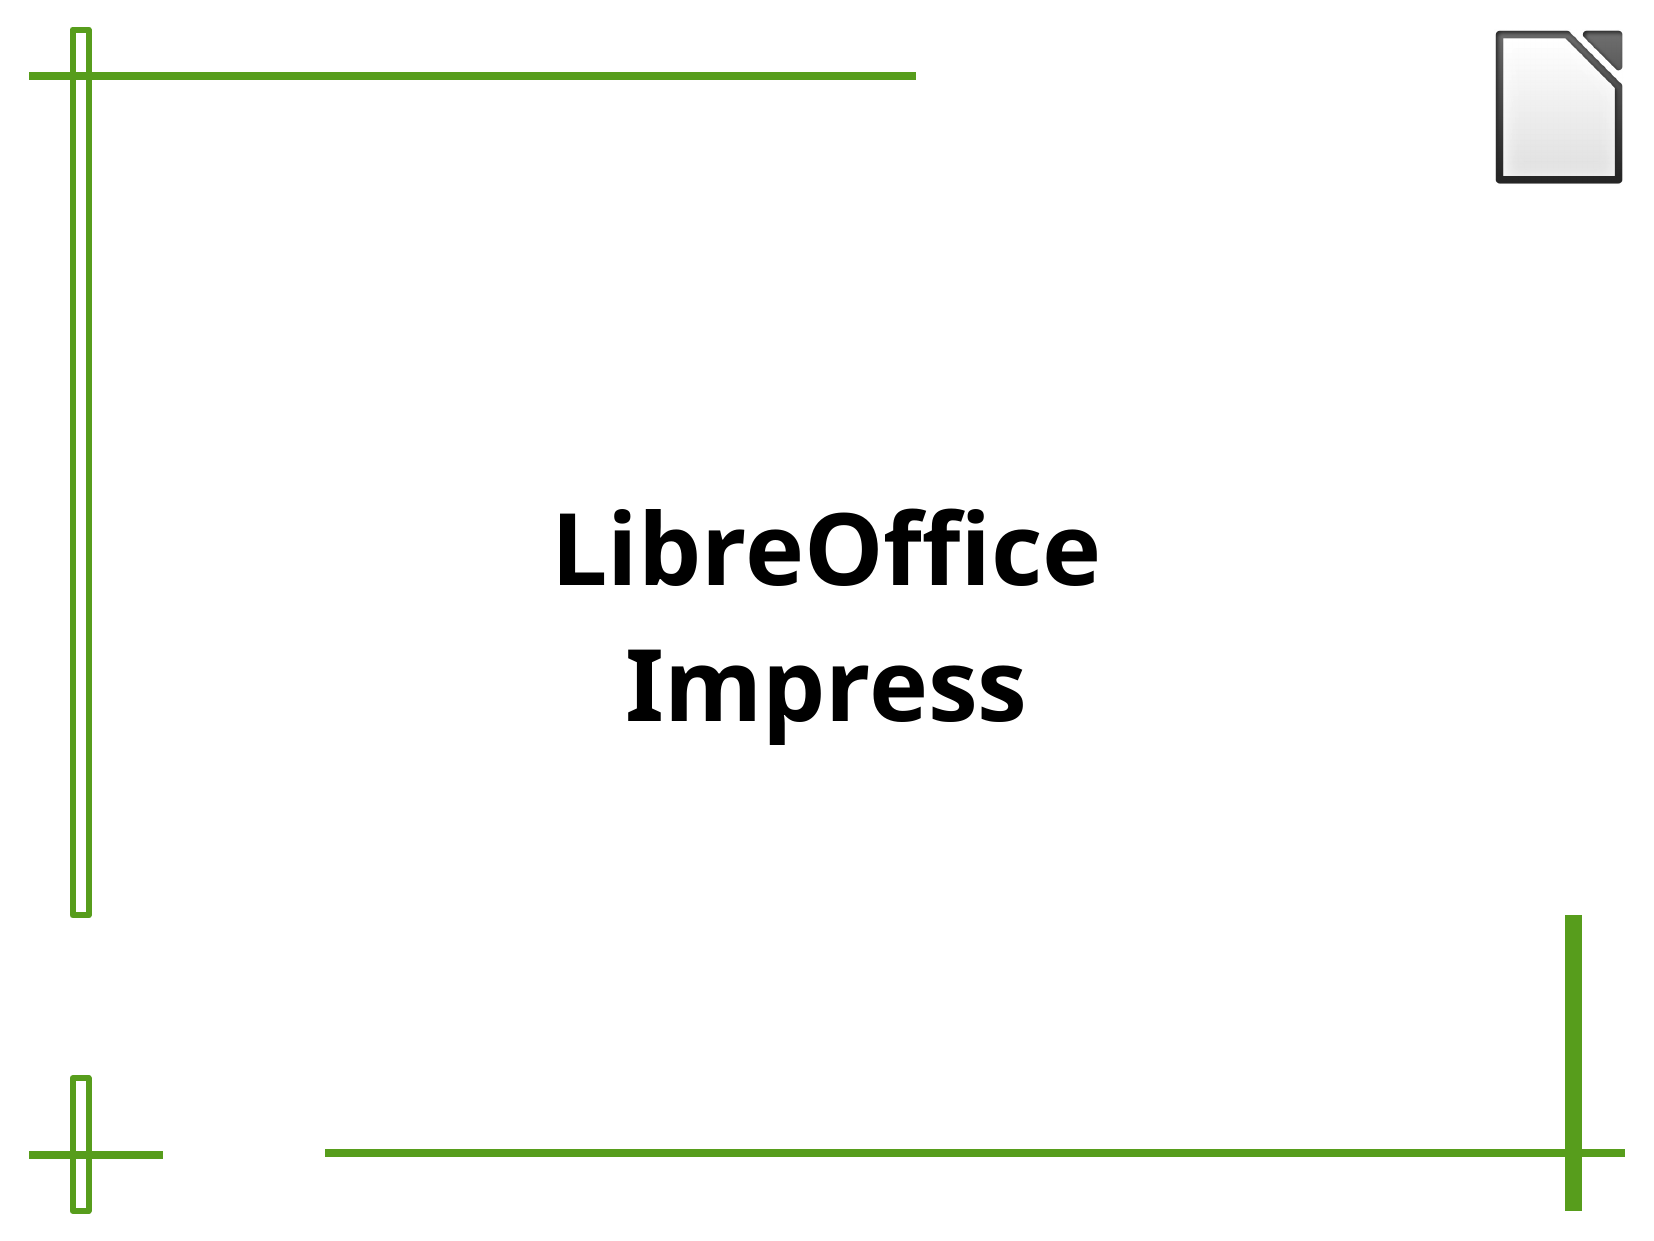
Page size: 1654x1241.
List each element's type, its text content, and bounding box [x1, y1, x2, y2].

picture [1494, 29, 1624, 186]
subtitle LibreOffice Impress [118, 118, 1536, 1111]
